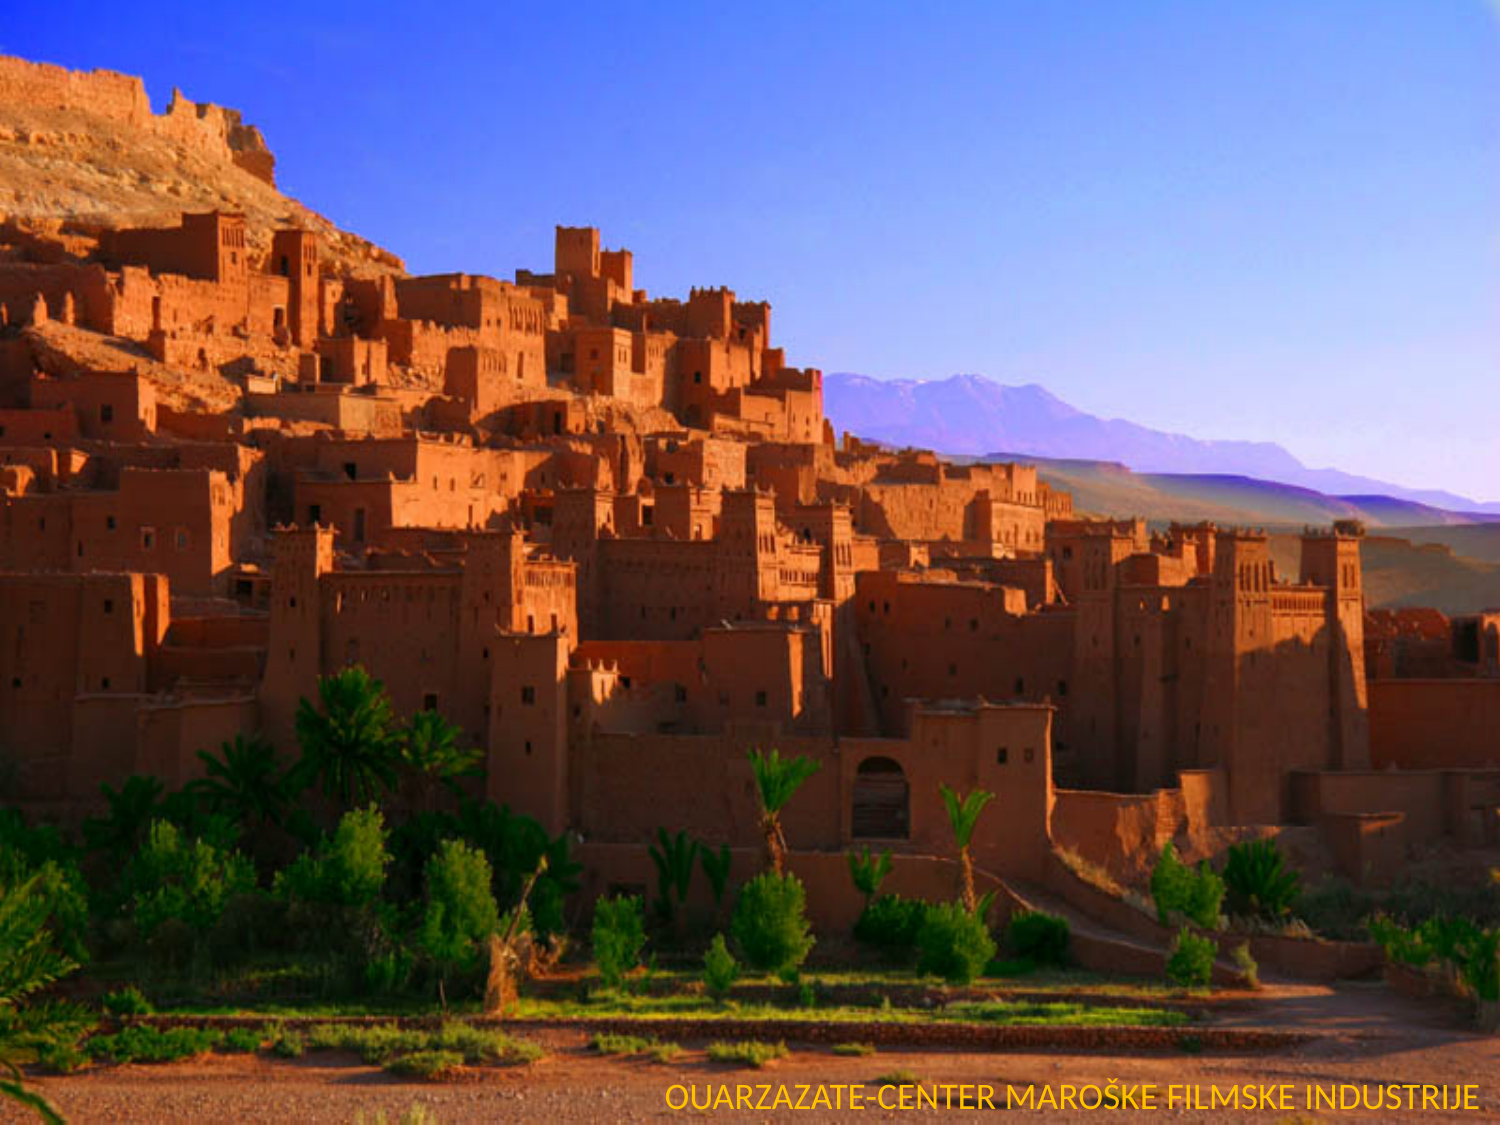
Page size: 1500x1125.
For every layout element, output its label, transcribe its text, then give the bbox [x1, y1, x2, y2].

picture [0, 0, 1500, 1125]
text_box OUARZAZATE-CENTER MAROŠKE FILMSKE INDUSTRIJE [649, 1064, 1496, 1125]
